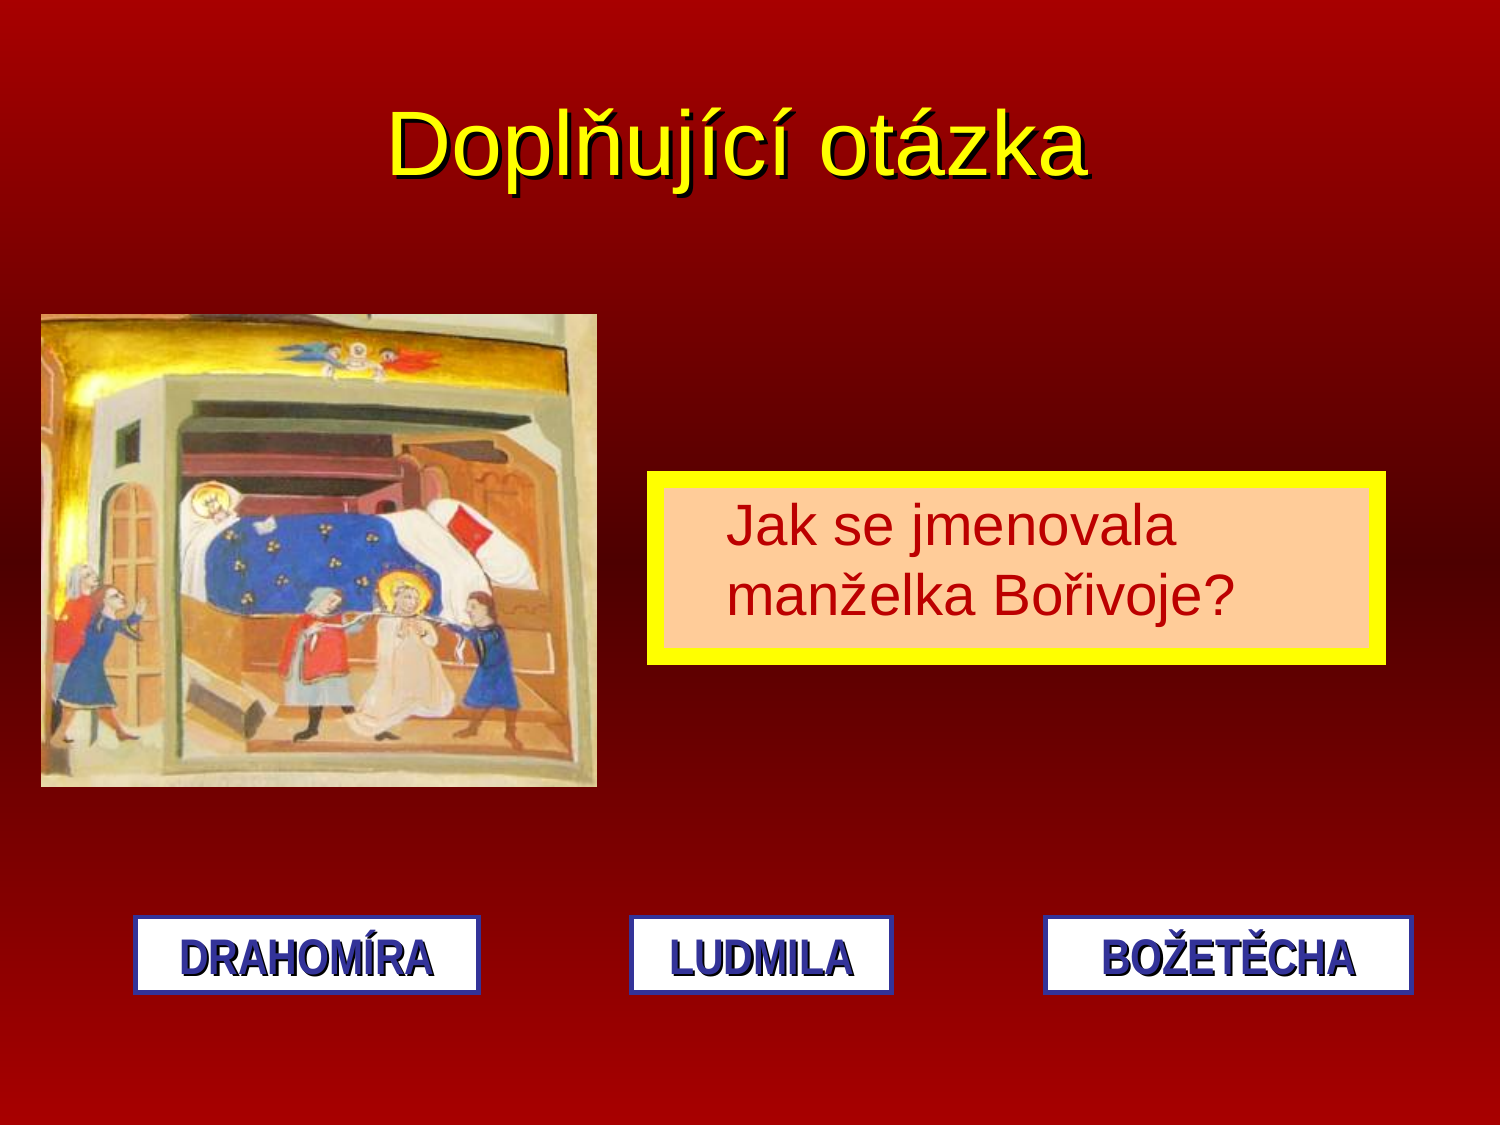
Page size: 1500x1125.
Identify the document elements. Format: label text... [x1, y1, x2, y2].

list Jak se jmenovala manželka Bořivoje? [655, 479, 1378, 657]
picture [41, 314, 597, 787]
text_box BOŽETĚCHA [1045, 916, 1412, 993]
text_box LUDMILA [631, 916, 892, 993]
title Doplňující otázka [75, 45, 1426, 233]
text_box DRAHOMÍRA [135, 916, 479, 993]
